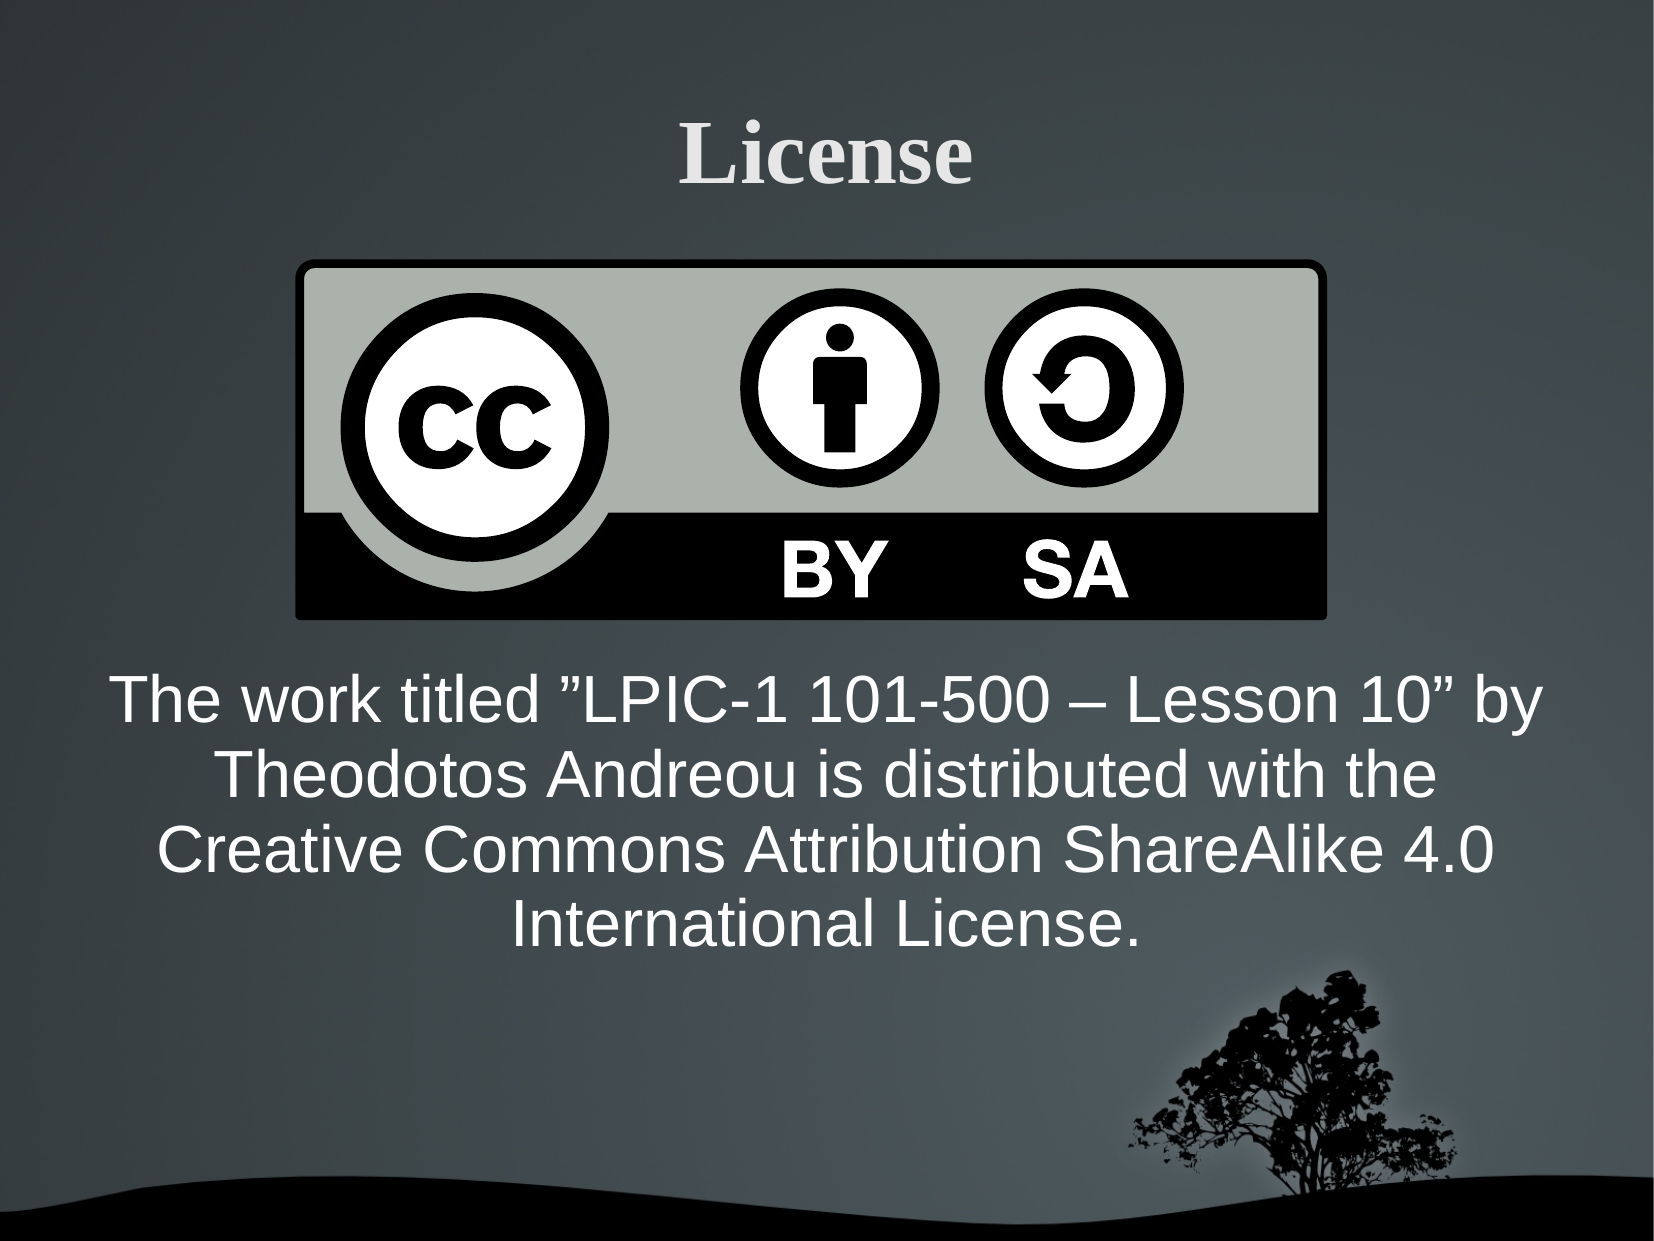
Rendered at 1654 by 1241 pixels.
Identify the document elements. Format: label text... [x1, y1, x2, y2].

title License [82, 49, 1571, 257]
subtitle The work titled ”LPIC-1 101-500 – Lesson 10” by Theodotos Andreou is distributed with the Creative Commons Attribution ShareAlike 4.0 International License. [82, 290, 1571, 1109]
picture [0, 0, 1654, 1241]
